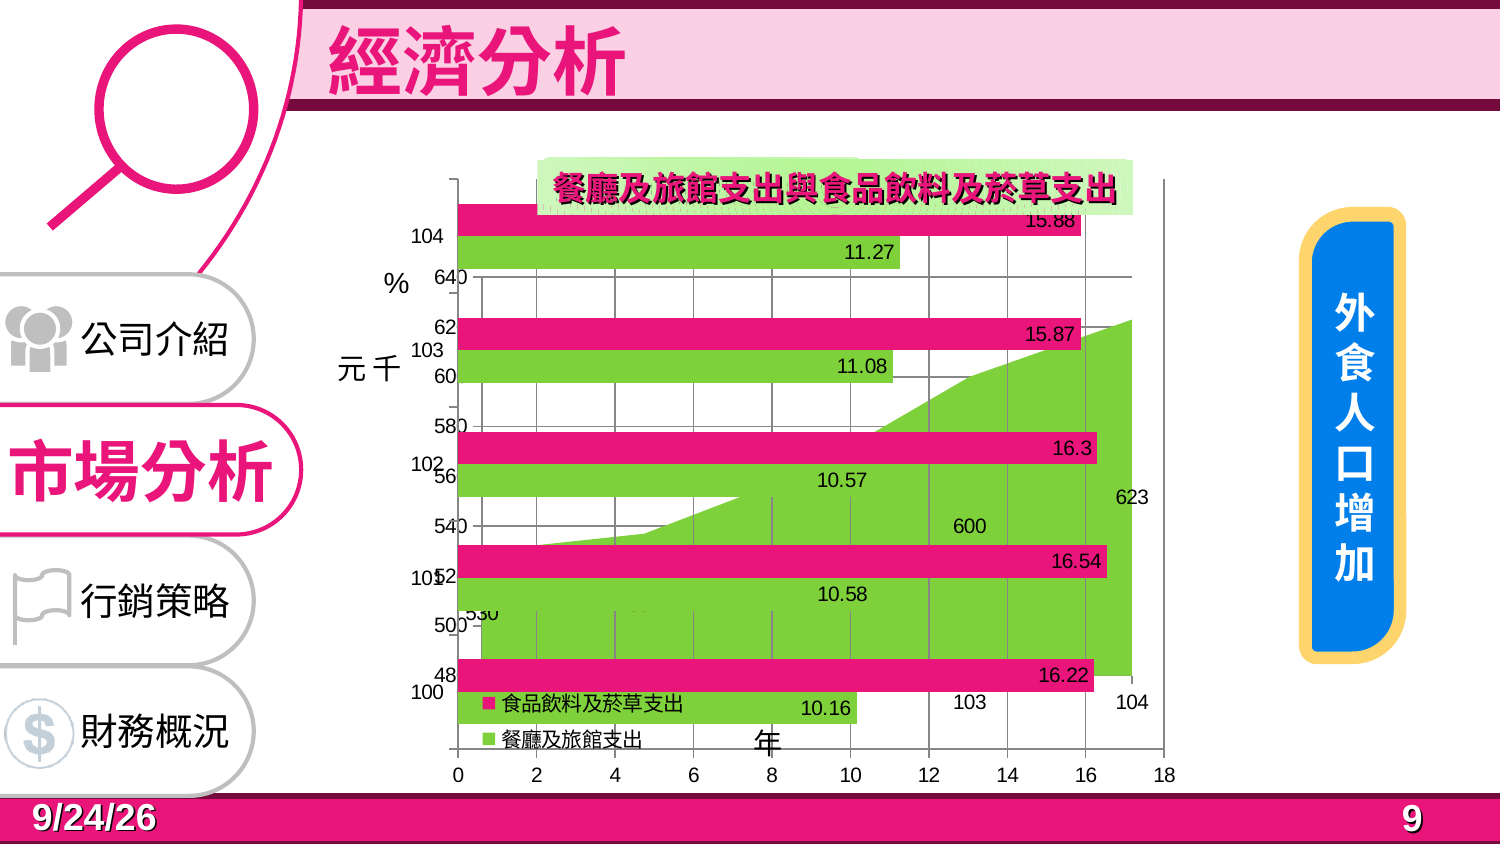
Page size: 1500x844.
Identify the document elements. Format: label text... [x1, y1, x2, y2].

text_box 9 [1386, 786, 1500, 832]
text_box 年 [738, 717, 798, 769]
text_box 外食人口增加 [1305, 215, 1401, 658]
text_box % [368, 256, 426, 307]
chart [389, 157, 1424, 800]
text_box 餐廳及旅館支出與食品飲料及菸草支出 [537, 160, 1133, 215]
text_box 2017/10/27 [16, 784, 367, 830]
text_box 經濟分析 [312, 6, 647, 113]
text_box 千元 [345, 339, 411, 414]
